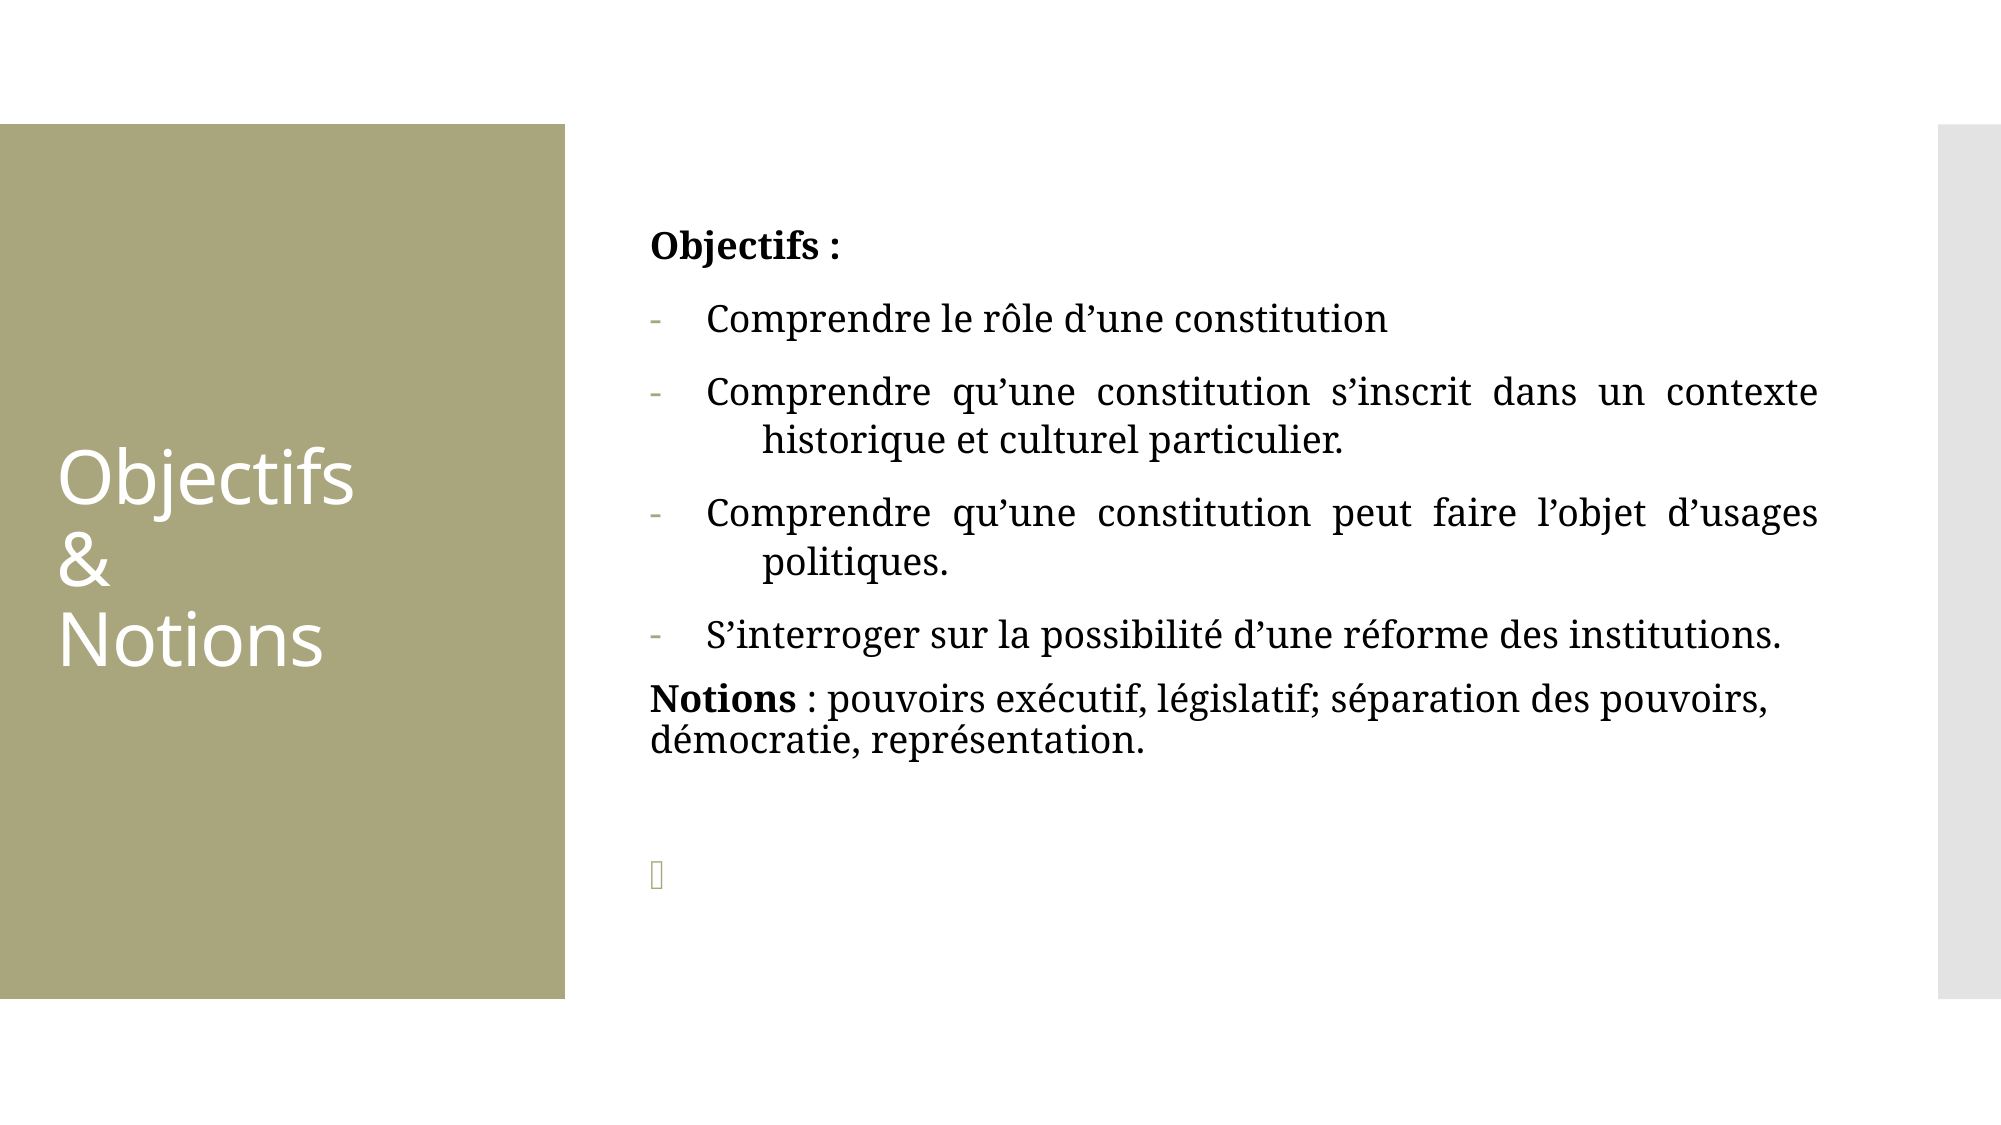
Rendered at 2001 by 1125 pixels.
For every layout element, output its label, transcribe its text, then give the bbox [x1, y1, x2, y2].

list Objectifs : Comprendre le rôle d’une constitution Comprendre qu’une constitution s’inscrit dans un contexte historique et culturel particulier. Comprendre qu’une constitution peut faire l’objet d’usages politiques. S’interroger sur la possibilité d’une réforme des institutions. Notions : pouvoirs exécutif, législatif; séparation des pouvoirs, démocratie, représentation. [634, 141, 1835, 982]
title Objectifs & Notions [41, 184, 526, 940]
